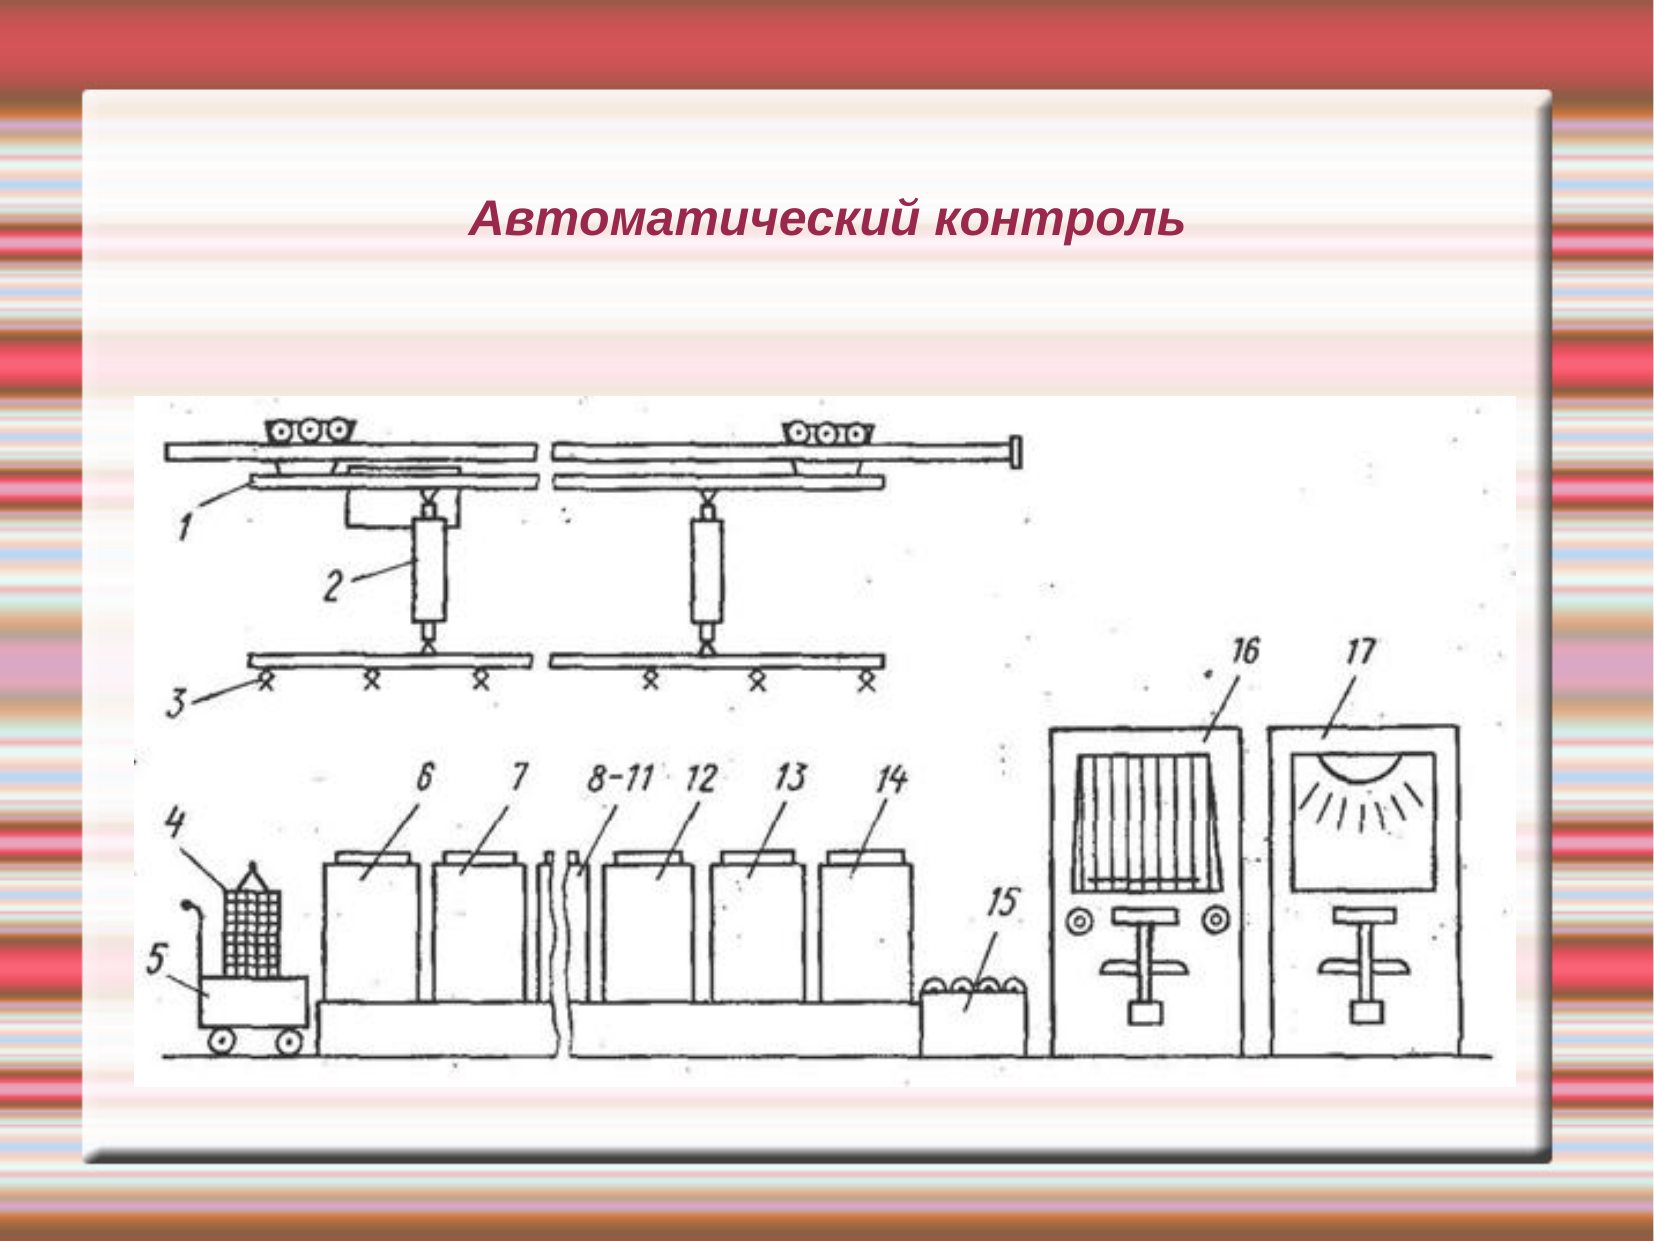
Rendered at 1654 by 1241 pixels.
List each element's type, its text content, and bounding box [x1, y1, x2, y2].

picture [0, 0, 1654, 1241]
title Автоматический контроль [121, 114, 1534, 322]
